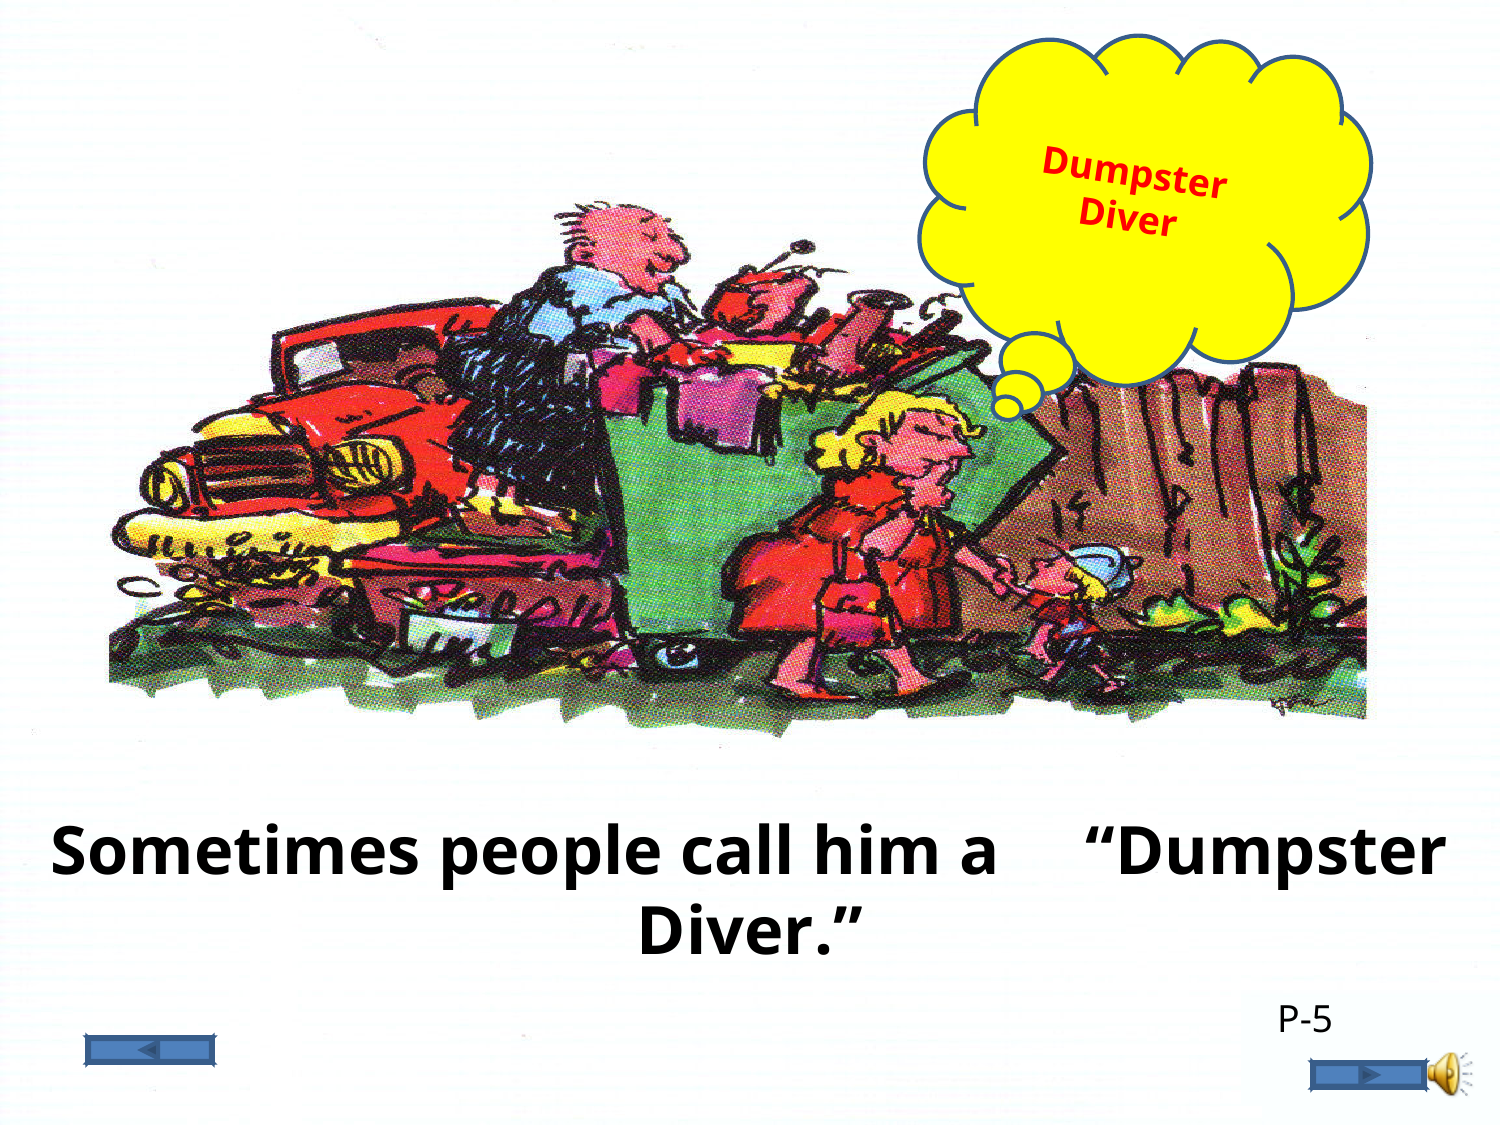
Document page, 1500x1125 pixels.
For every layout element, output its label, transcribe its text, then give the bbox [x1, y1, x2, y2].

text_box P-5 [1262, 987, 1388, 1048]
text_box [1313, 1062, 1426, 1088]
text_box Dumpster Diver [1012, 125, 1251, 263]
text_box Sometimes people call him a “Dumpster Diver.” [0, 799, 1500, 976]
picture [0, 0, 1500, 799]
text_box [919, 35, 1372, 421]
picture [0, 976, 1500, 1125]
text_box [89, 1037, 213, 1063]
